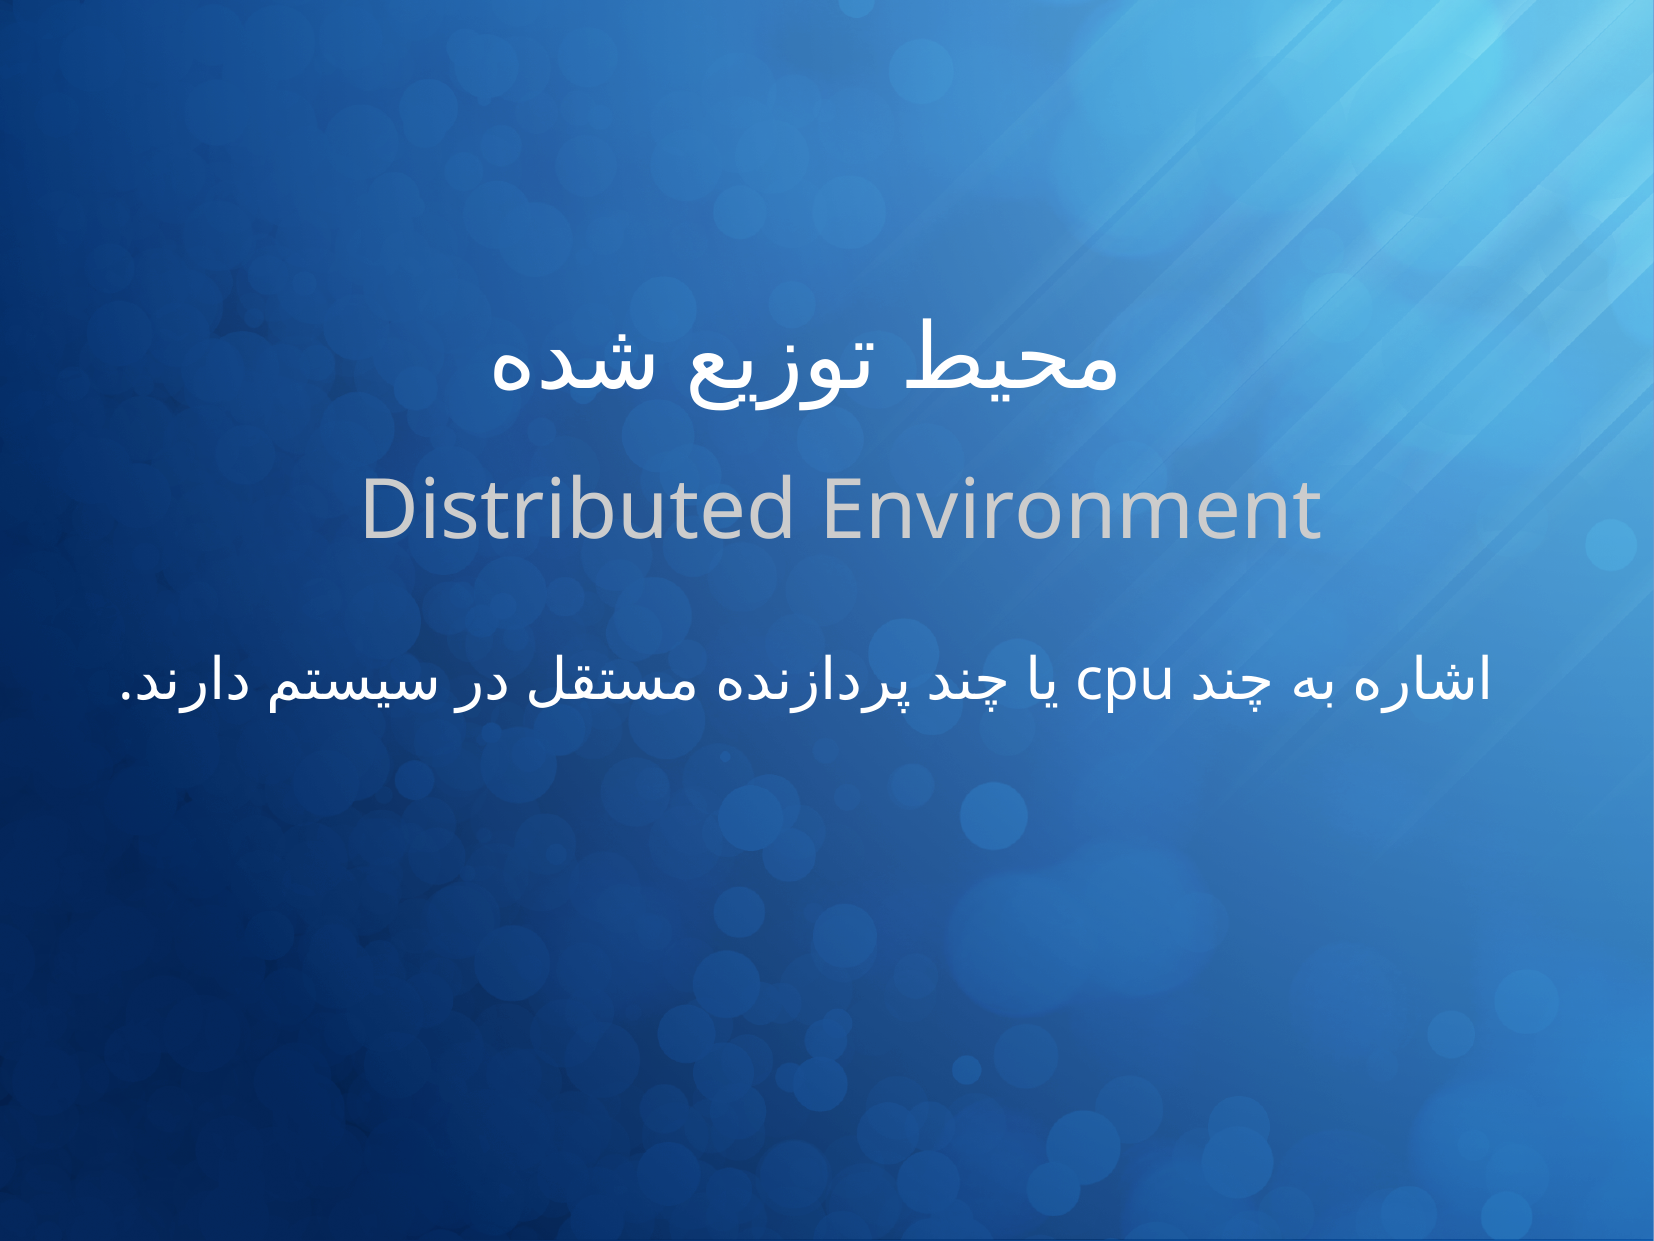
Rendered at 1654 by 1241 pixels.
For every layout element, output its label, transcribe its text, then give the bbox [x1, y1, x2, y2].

list اشاره به چند cpu یا چند پردازنده مستقل در سیستم دارند. [112, 637, 1566, 927]
text_box Distributed Environment [112, 450, 1570, 563]
picture [0, 0, 1654, 1241]
title محیط توزیع شده [112, 282, 1501, 450]
